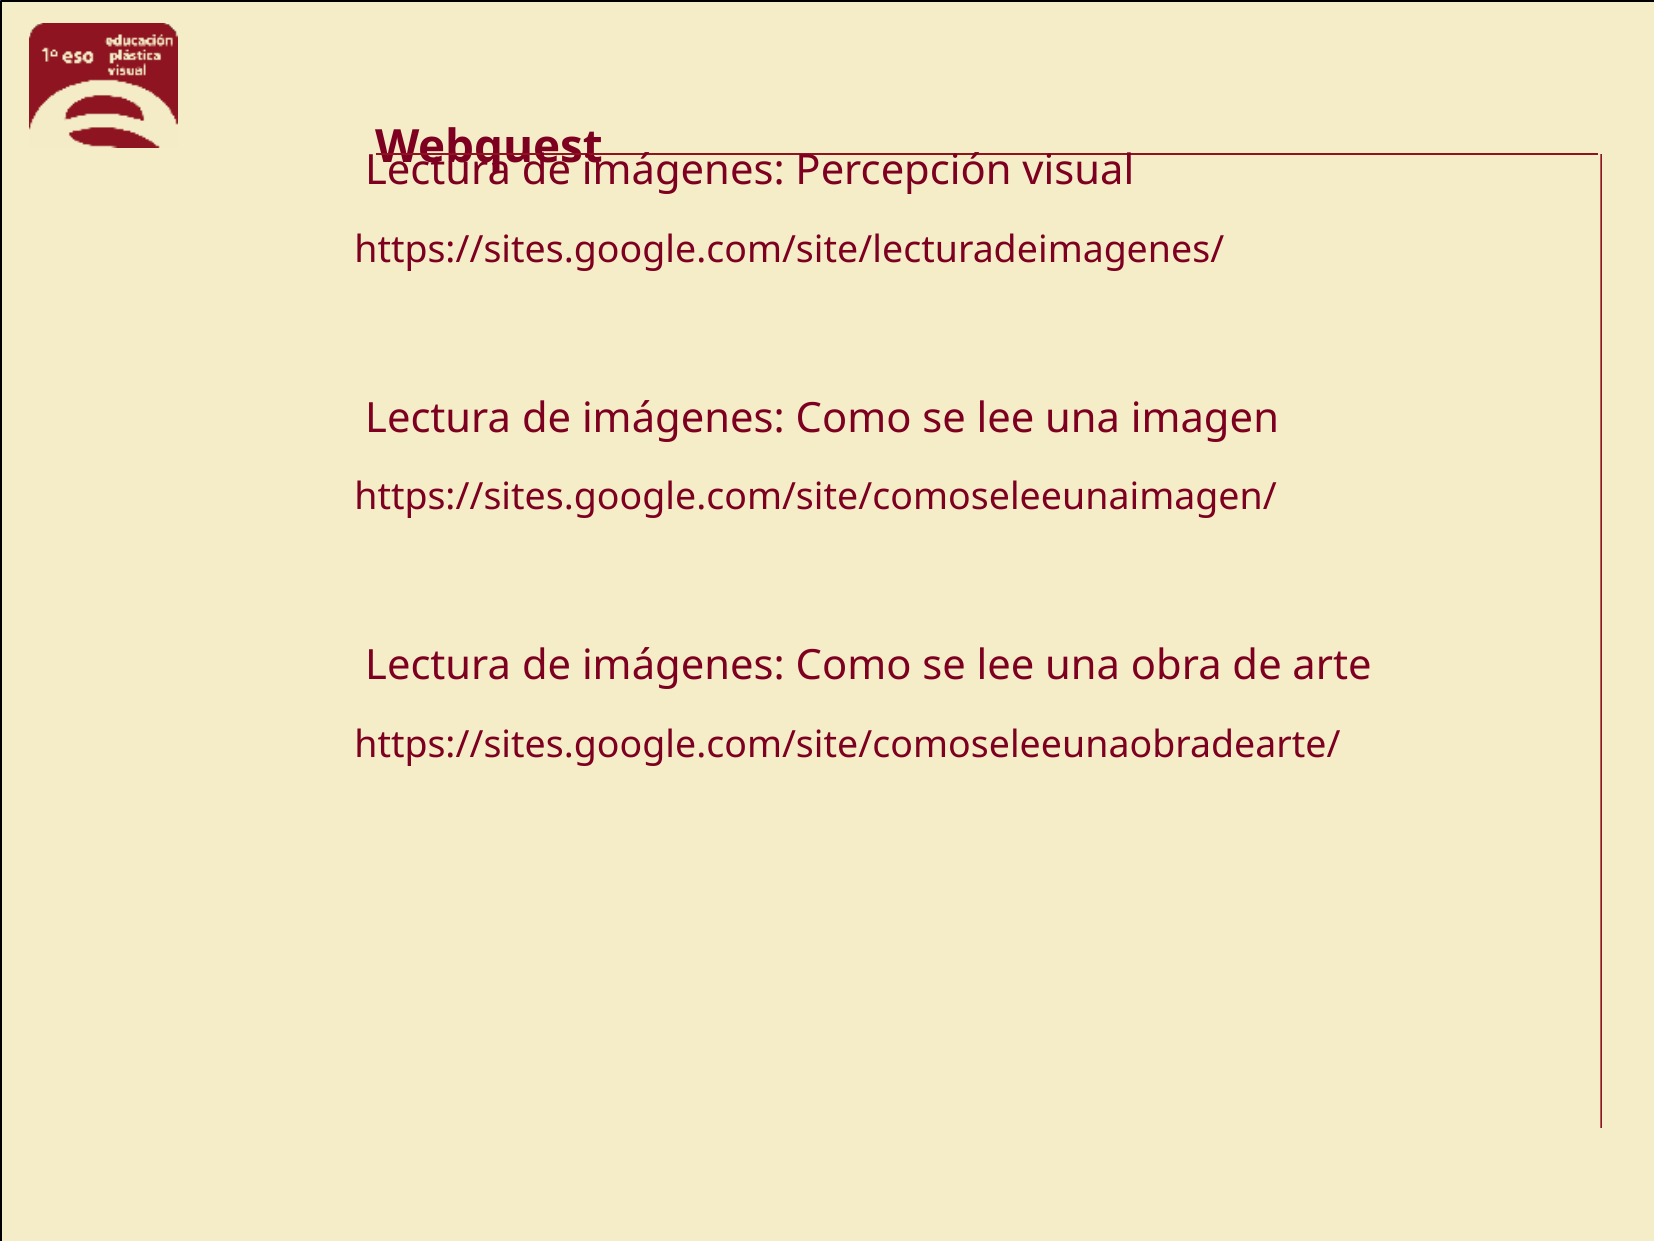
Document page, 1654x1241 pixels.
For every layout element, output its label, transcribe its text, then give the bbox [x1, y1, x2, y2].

picture [0, 0, 1654, 1241]
title Lectura de imágenes: Percepción visual https://sites.google.com/site/lecturadeimagenes/ Lectura de imágenes: Como se lee una imagen https://sites.google.com/site/comoseleeunaimagen/ Lectura de imágenes: Como se lee una obra de arte https://sites.google.com/site/comoseleeunaobradearte/ [354, 168, 1506, 839]
title Webquest [153, 64, 1595, 154]
